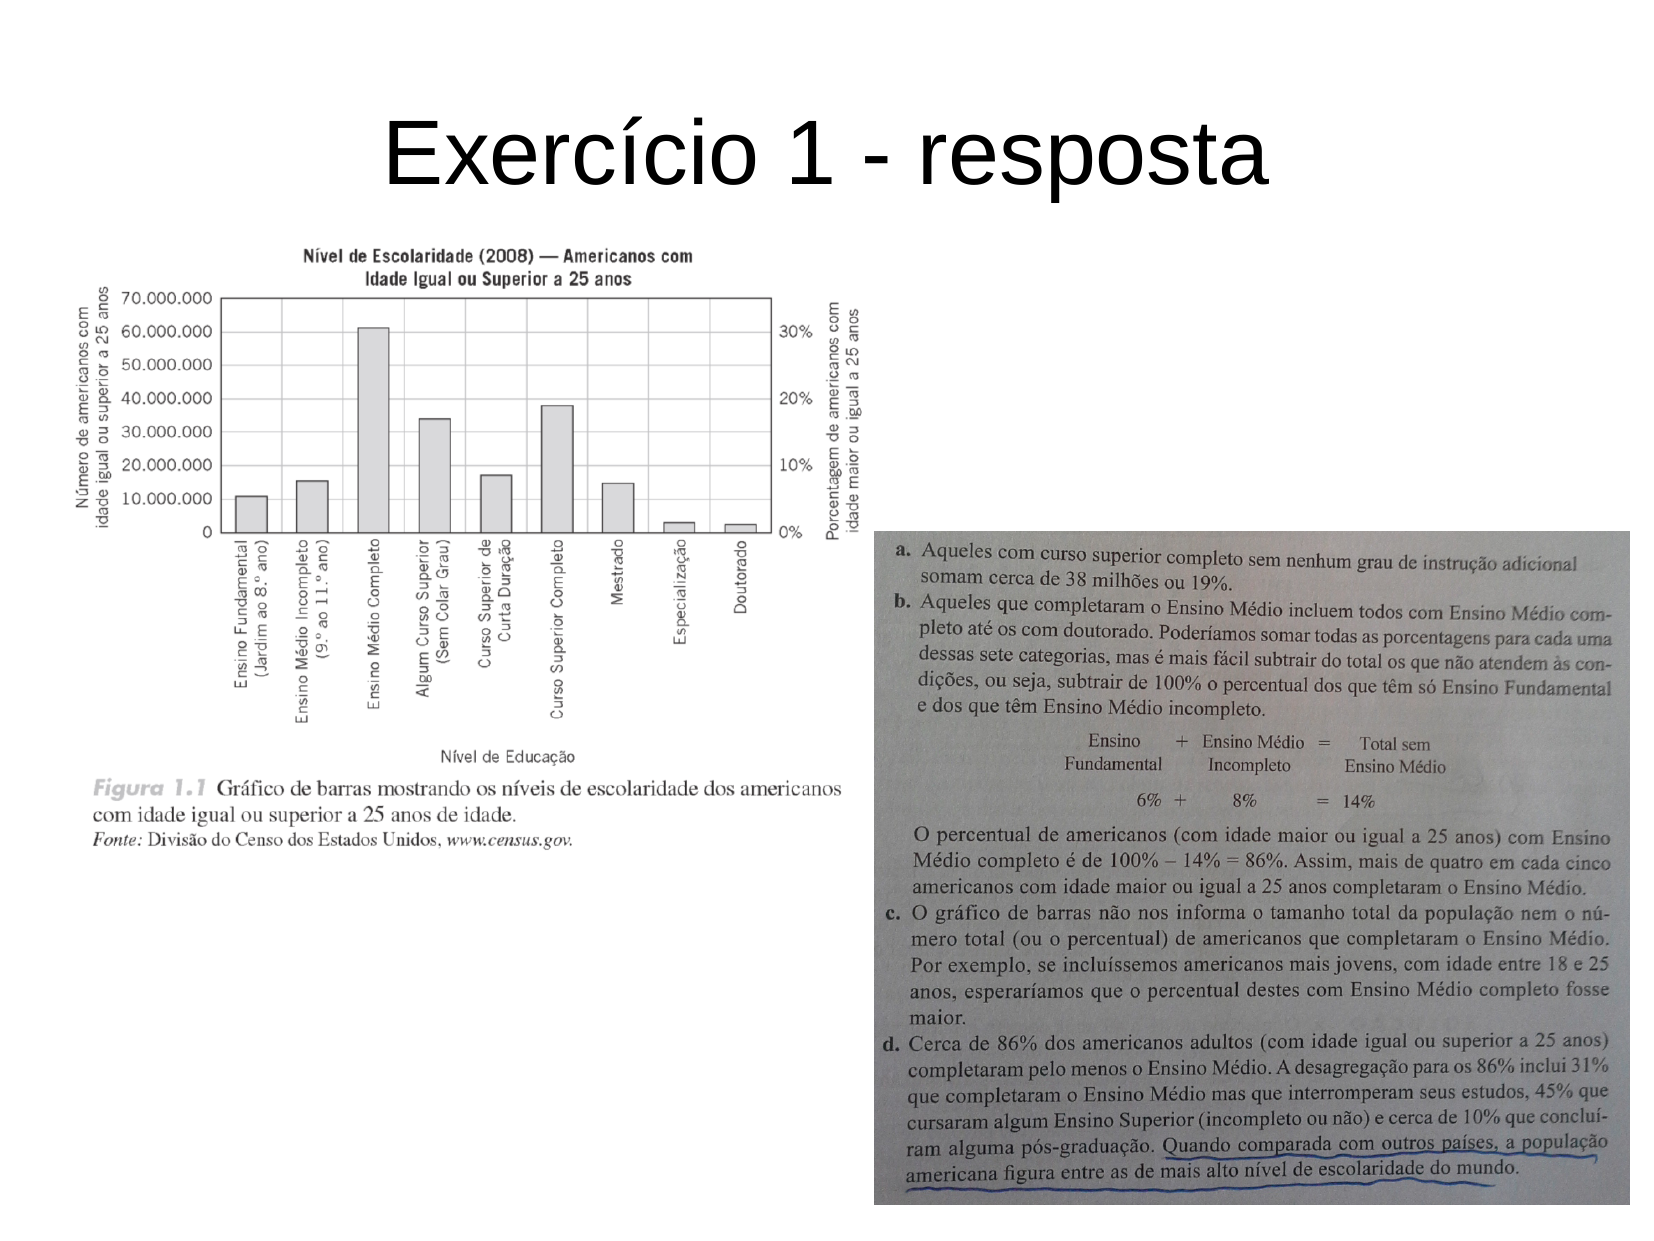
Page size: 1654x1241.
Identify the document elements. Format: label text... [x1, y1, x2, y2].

picture [47, 224, 1630, 1205]
title Exercício 1 - resposta [82, 49, 1571, 257]
